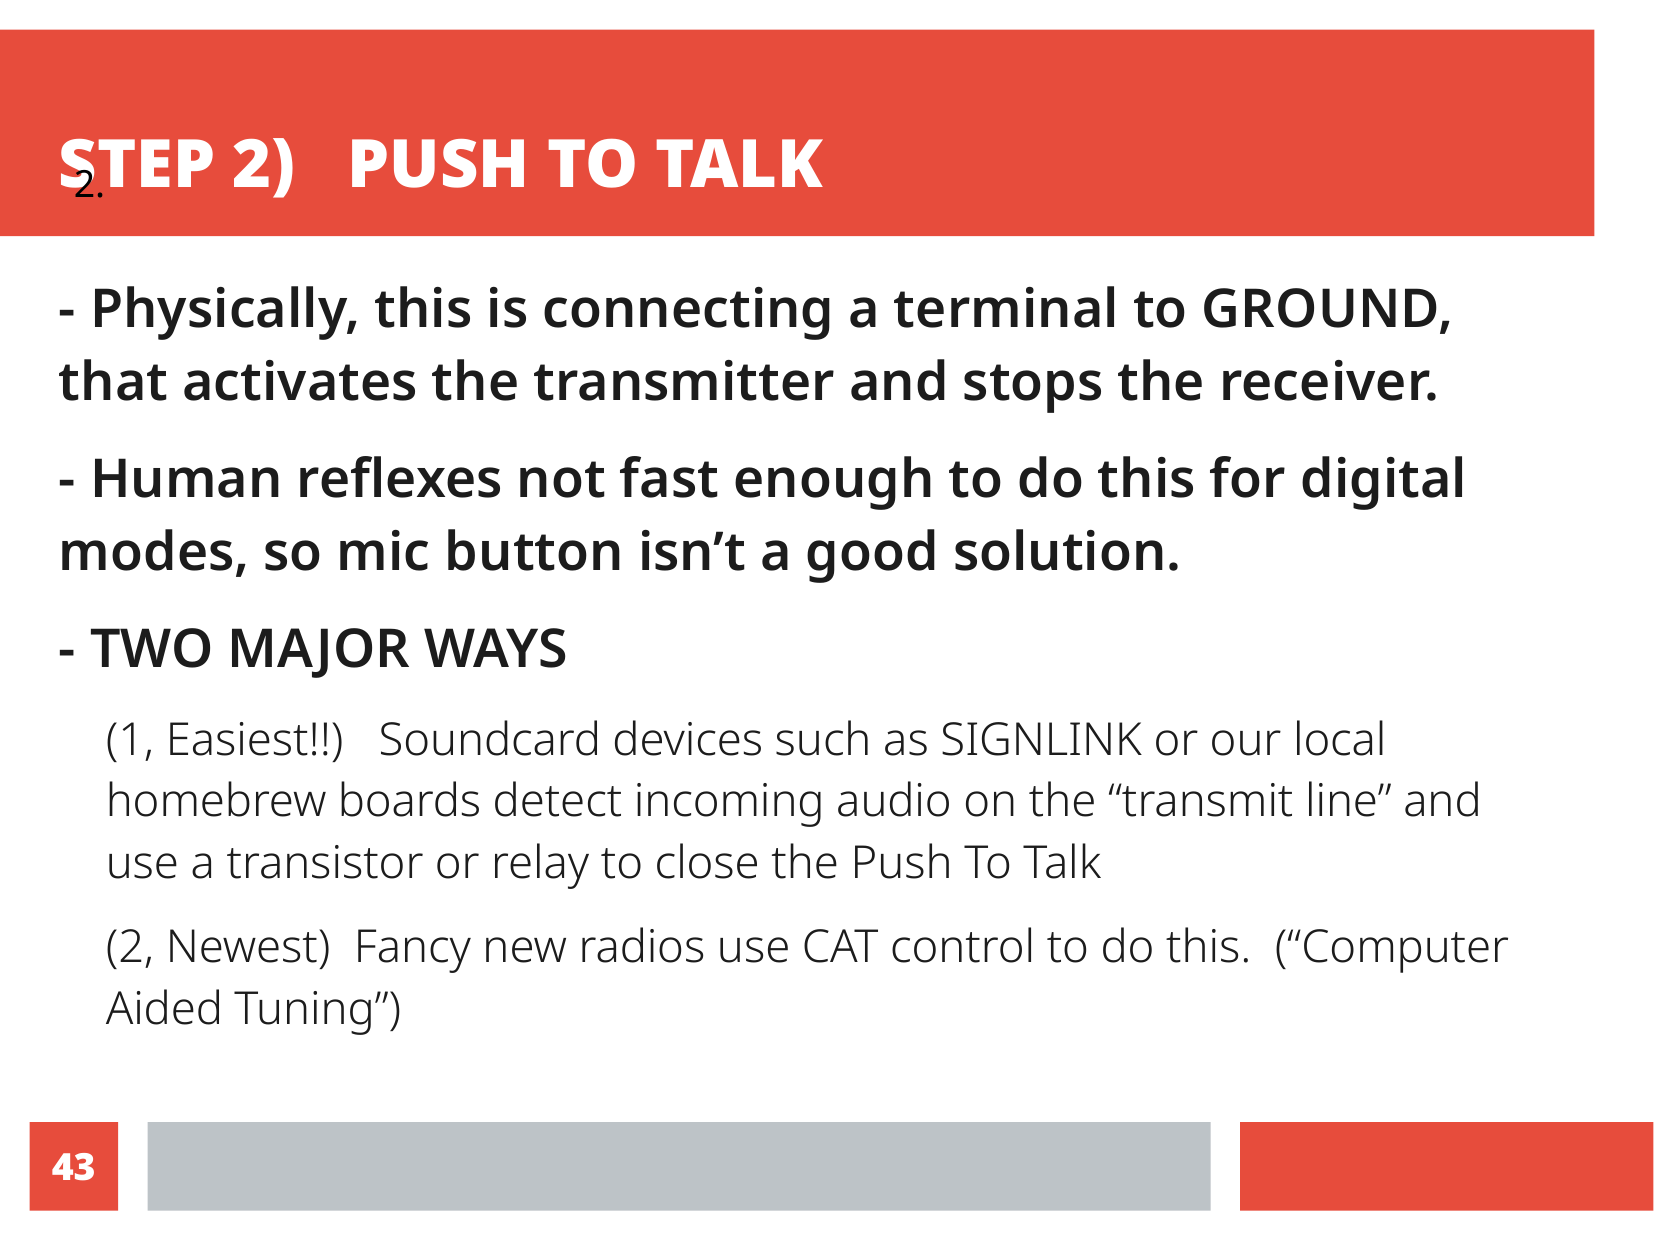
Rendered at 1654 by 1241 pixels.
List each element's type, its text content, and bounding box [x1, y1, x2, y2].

list - Physically, this is connecting a terminal to GROUND, that activates the transmitter and stops the receiver. - Human reflexes not fast enough to do this for digital modes, so mic button isn’t a good solution. - TWO MAJOR WAYS (1, Easiest!!) Soundcard devices such as SIGNLINK or our local homebrew boards detect incoming audio on the “transmit line” and use a transistor or relay to close the Push To Talk (2, Newest) Fancy new radios use CAT control to do this. (“Computer Aided Tuning”) [59, 270, 1565, 1038]
title STEP 2) PUSH TO TALK [59, 59, 1595, 207]
text_box 2. [59, 150, 125, 213]
